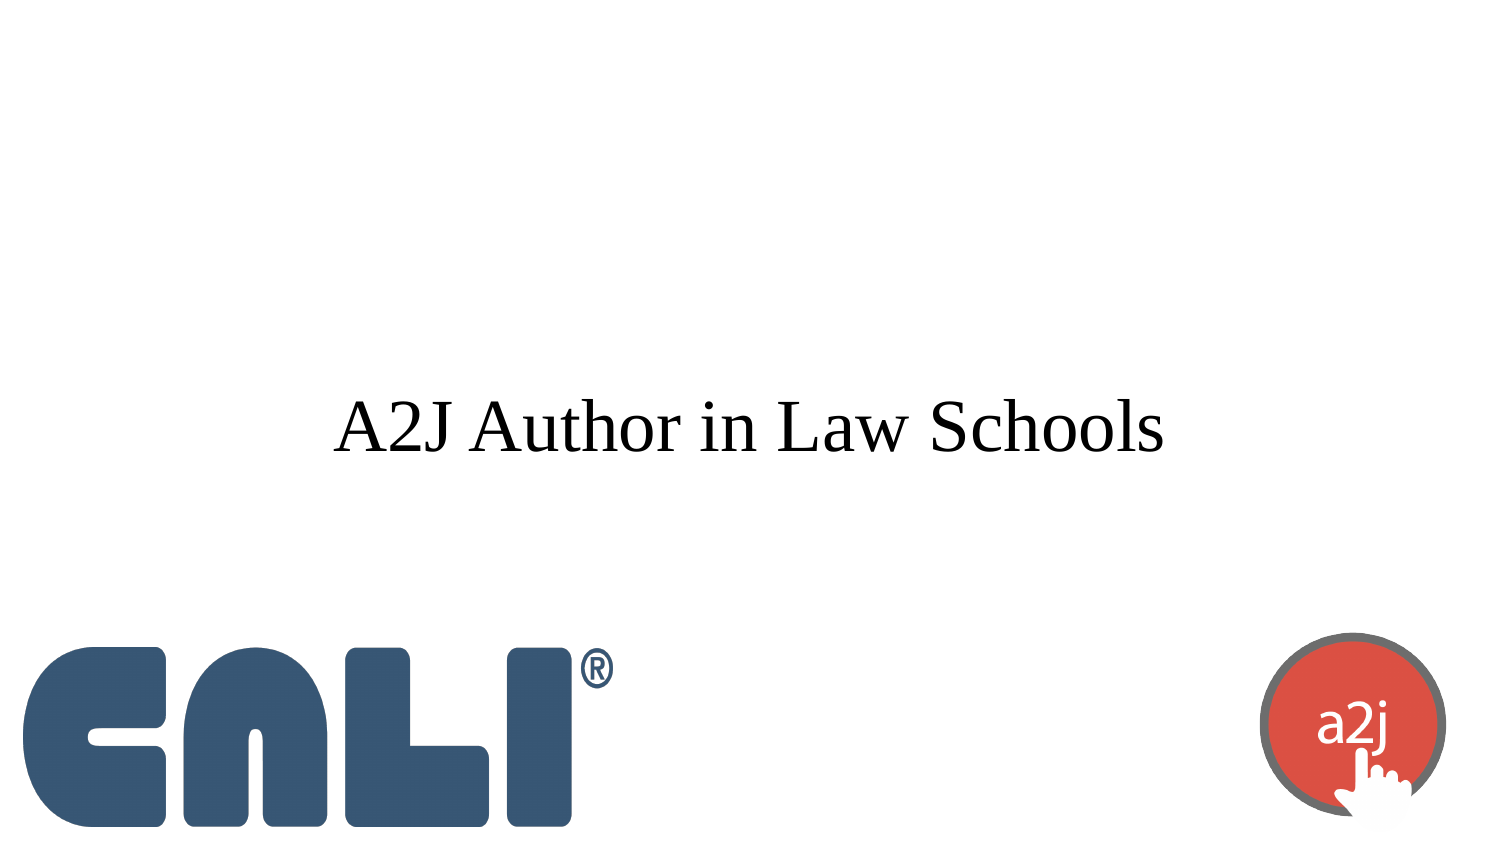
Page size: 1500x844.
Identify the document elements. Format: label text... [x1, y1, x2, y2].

picture [1255, 629, 1450, 844]
picture [23, 647, 613, 827]
title A2J Author in Law Schools [51, 352, 1449, 491]
